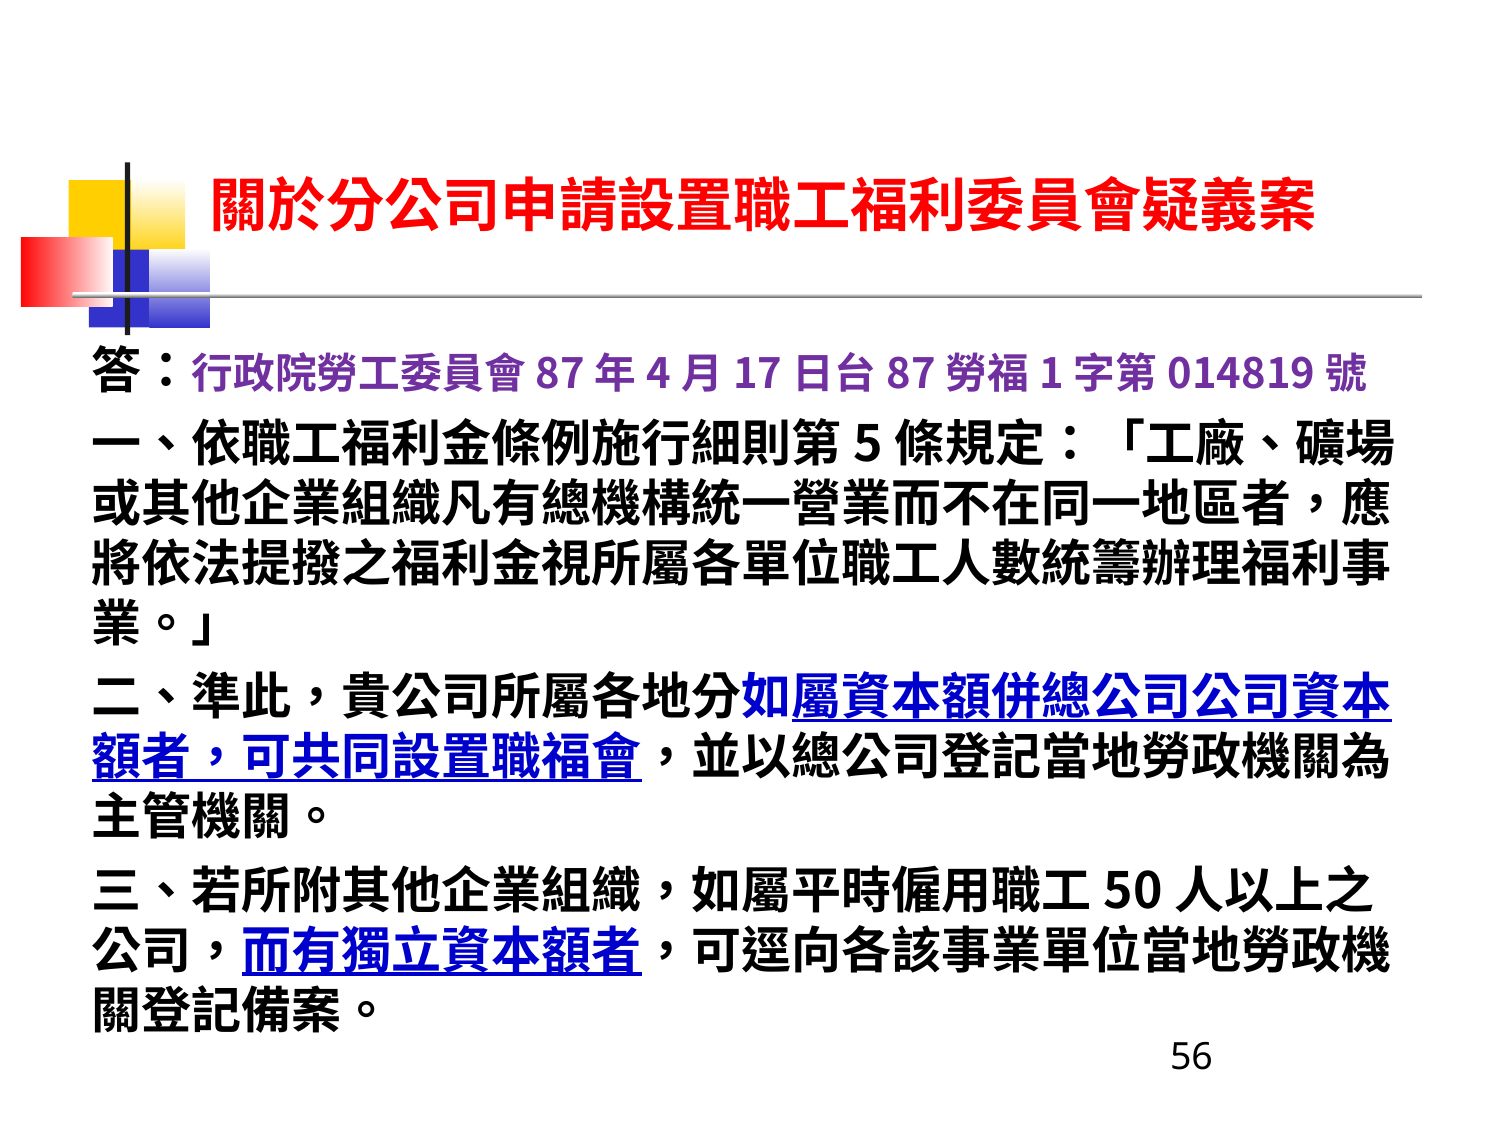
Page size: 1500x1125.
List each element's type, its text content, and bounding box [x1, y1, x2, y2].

list 答：行政院勞工委員會87年4月17日台87勞福1字第014819號 一、依職工福利金條例施行細則第5條規定：「工廠、礦場或其他企業組織凡有總機構統一營業而不在同一地區者，應將依法提撥之福利金視所屬各單位職工人數統籌辦理福利事業。」 二、準此，貴公司所屬各地分如屬資本額併總公司公司資本額者，可共同設置職福會，並以總公司登記當地勞政機關為主管機關。 三、若所附其他企業組織，如屬平時僱用職工50人以上之公司，而有獨立資本額者，可逕向各該事業單位當地勞政機關登記備案。 [76, 331, 1424, 1083]
title 關於分公司申請設置職工福利委員會疑義案 [194, 160, 1474, 279]
slide_number <編號> [1155, 1024, 1468, 1100]
